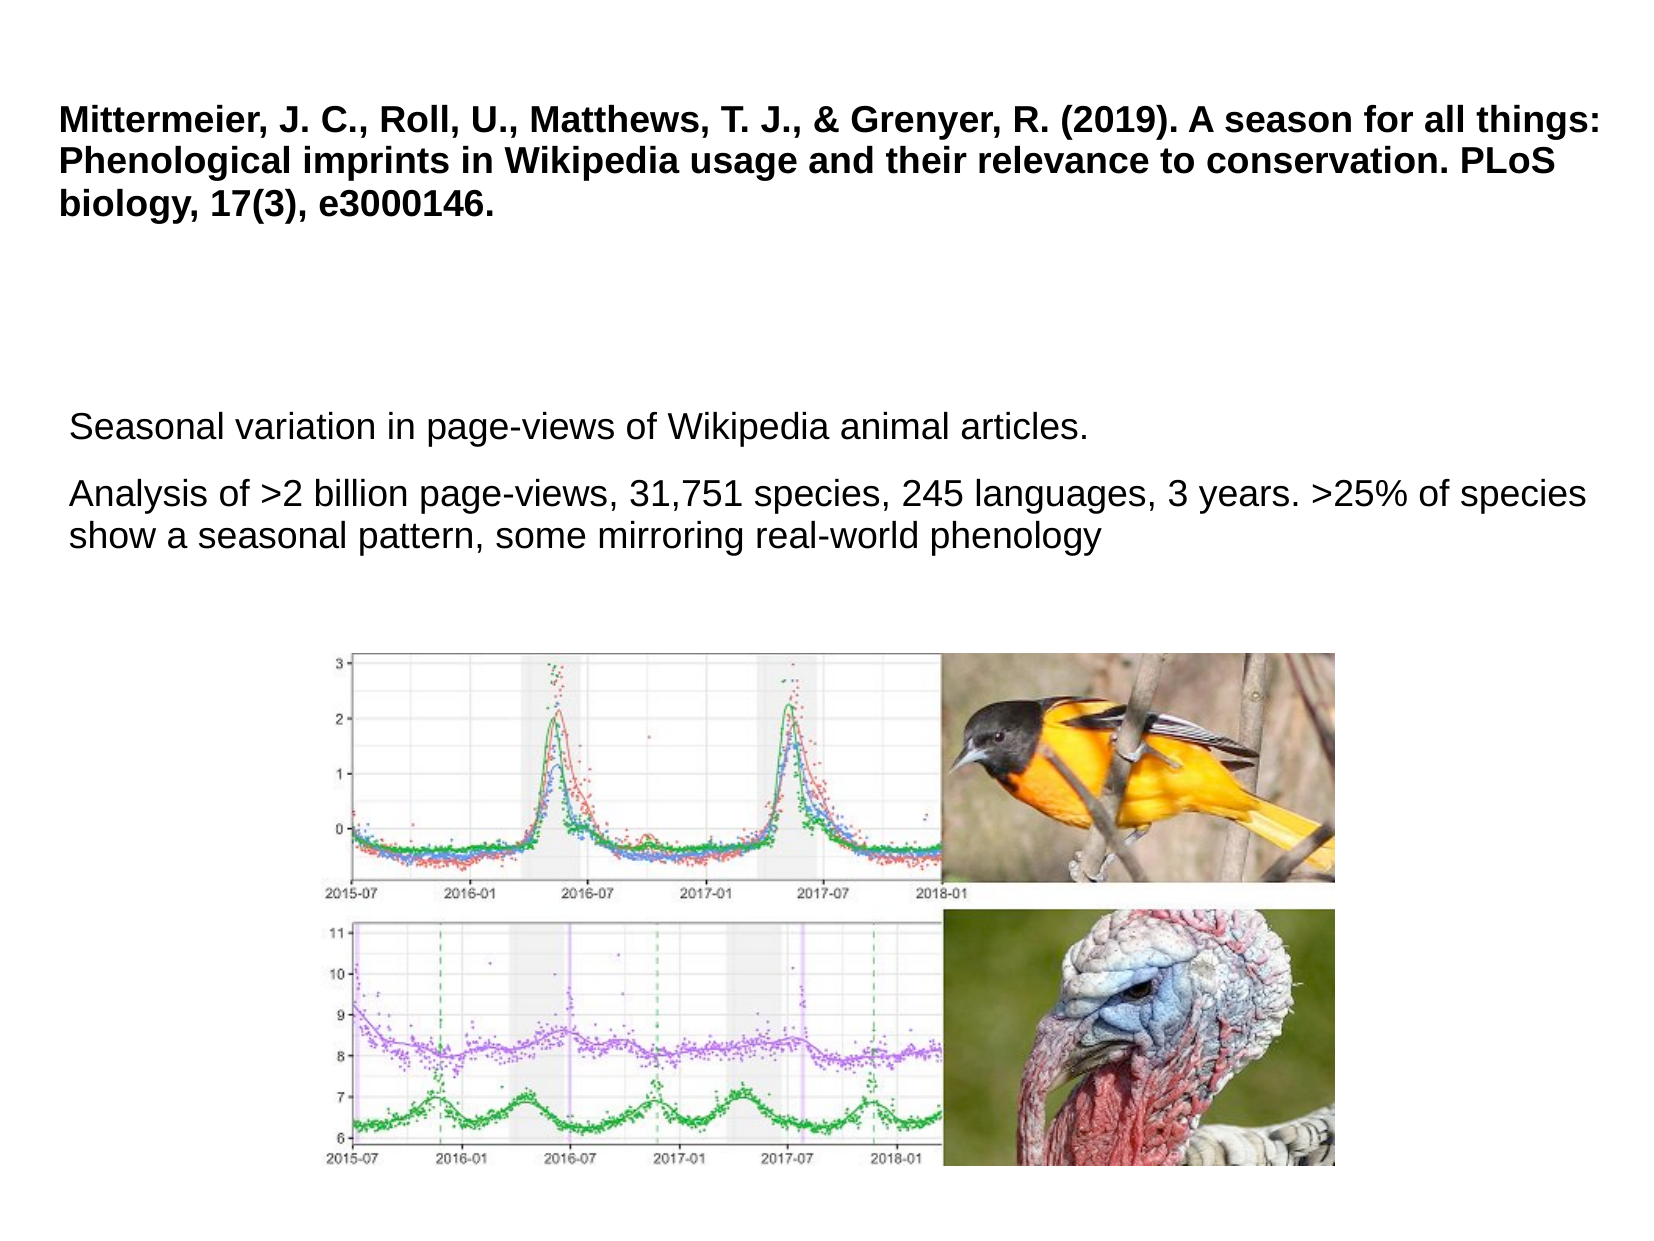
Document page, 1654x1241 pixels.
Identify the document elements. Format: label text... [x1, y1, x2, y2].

text_box Mittermeier, J. C., Roll, U., Matthews, T. J., & Grenyer, R. (2019). A season for all things: Phenological imprints in Wikipedia usage and their relevance to conservation. PLoS biology, 17(3), e3000146. [43, 90, 1654, 232]
text_box Seasonal variation in page-views of Wikipedia animal articles. Analysis of >2 billion page-views, 31,751 species, 245 languages, 3 years. >25% of species show a seasonal pattern, some mirroring real-world phenology [54, 397, 1654, 564]
picture [321, 653, 1335, 1166]
